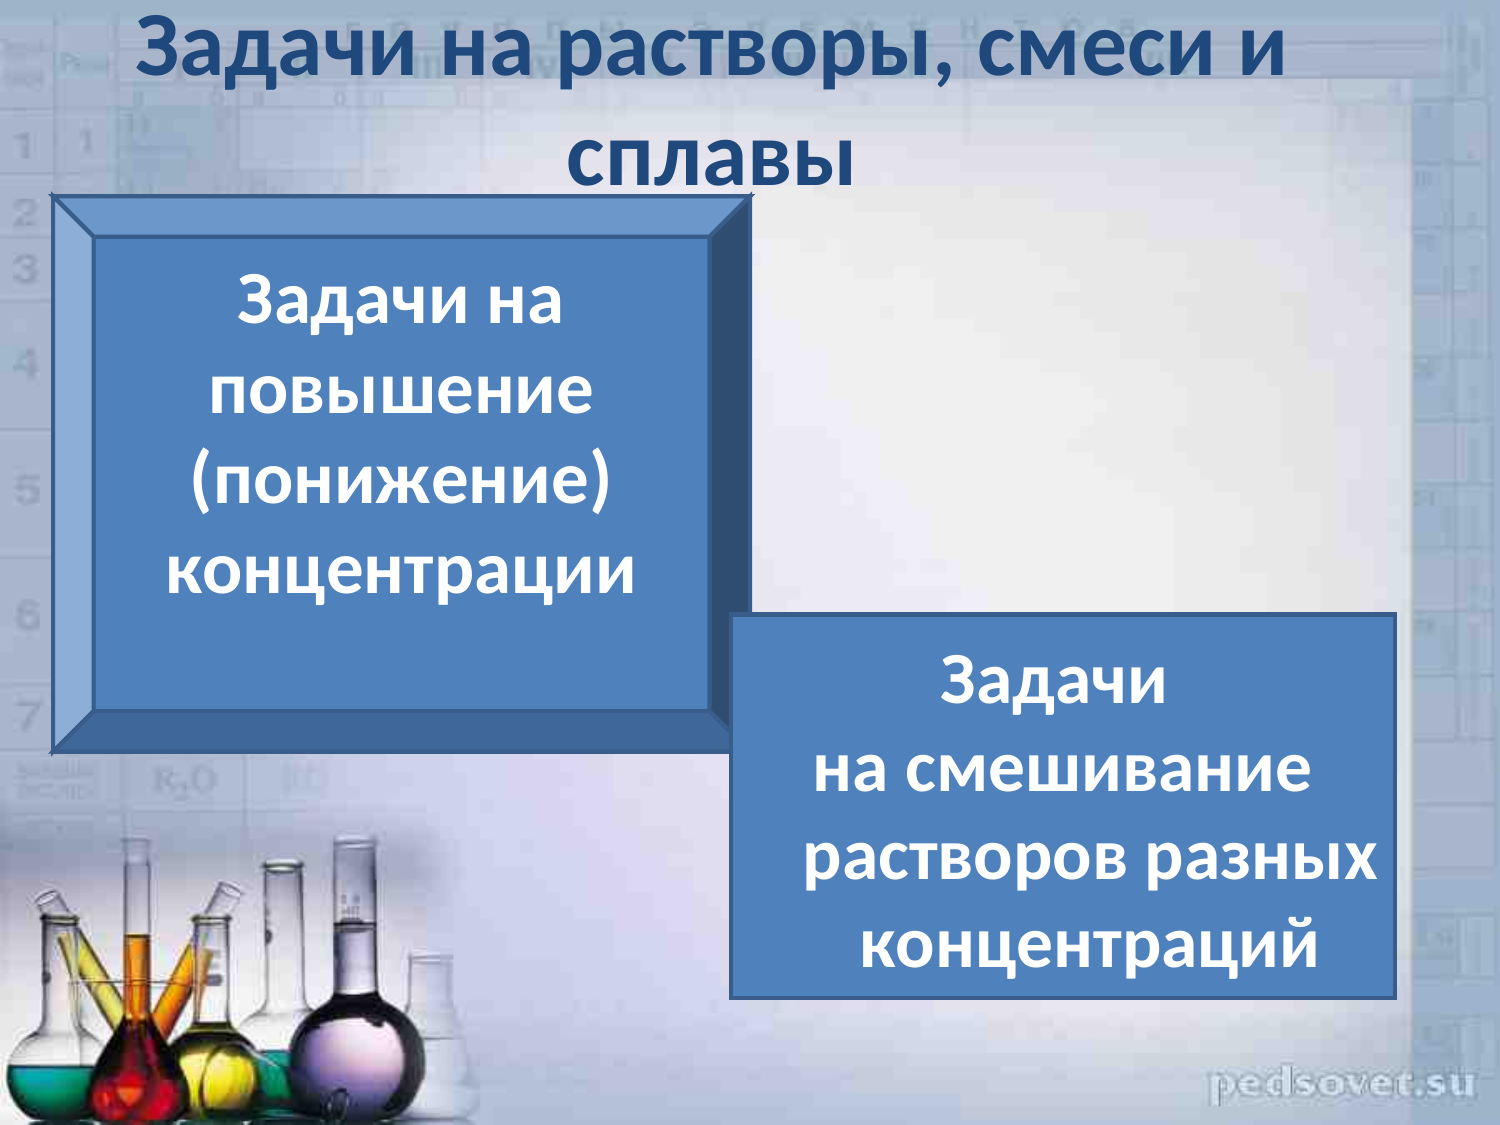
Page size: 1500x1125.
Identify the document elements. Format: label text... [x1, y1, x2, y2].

text_box Задачи на повышение (понижение) концентрации [94, 237, 709, 711]
list Задачи на смешивание растворов разных концентраций [730, 614, 1396, 998]
picture [0, 0, 1500, 1125]
title Задачи на растворы, смеси и сплавы [0, 0, 1426, 188]
